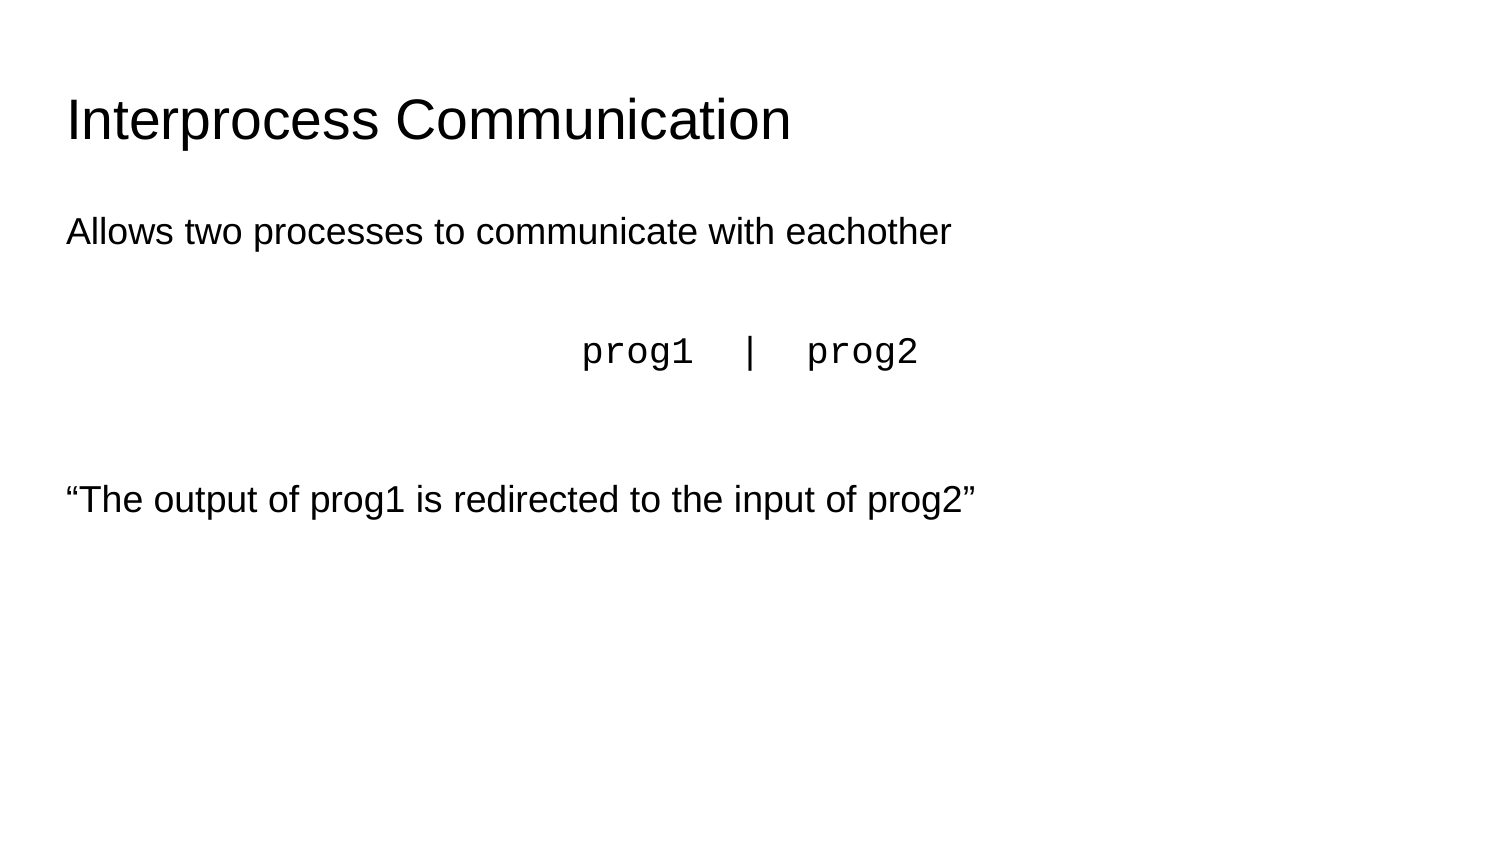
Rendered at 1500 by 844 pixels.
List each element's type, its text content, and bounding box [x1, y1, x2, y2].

title Interprocess Communication [51, 72, 1449, 167]
list Allows two processes to communicate with eachother prog1 | prog2 “The output of prog1 is redirected to the input of prog2” [51, 189, 1449, 750]
